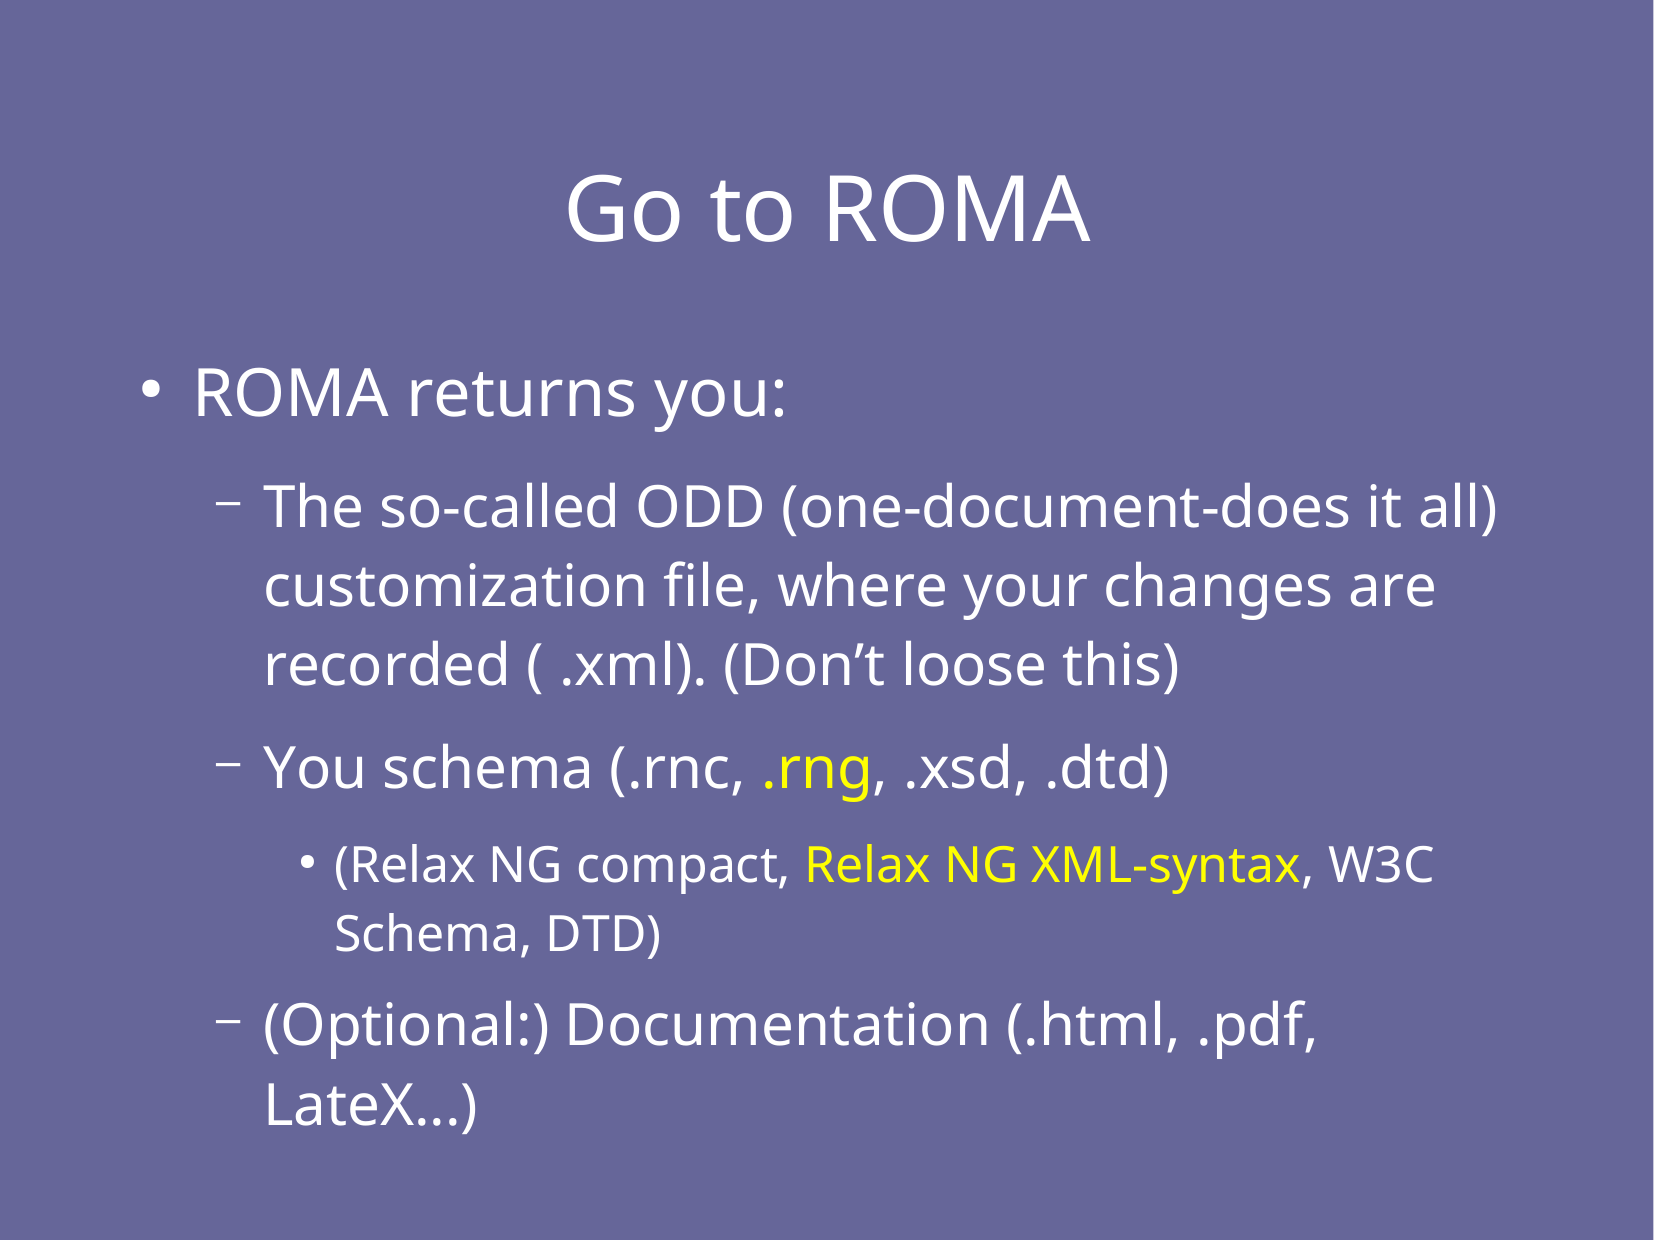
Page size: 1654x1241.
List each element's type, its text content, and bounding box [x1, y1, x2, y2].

title Go to ROMA [121, 102, 1534, 310]
list ROMA returns you: The so-called ODD (one-document-does it all) customization file, where your changes are recorded ( .xml). (Don’t loose this) You schema (.rnc, .rng, .xsd, .dtd) (Relax NG compact, Relax NG XML-syntax, W3C Schema, DTD) (Optional:) Documentation (.html, .pdf, LateX...) [121, 344, 1534, 1127]
